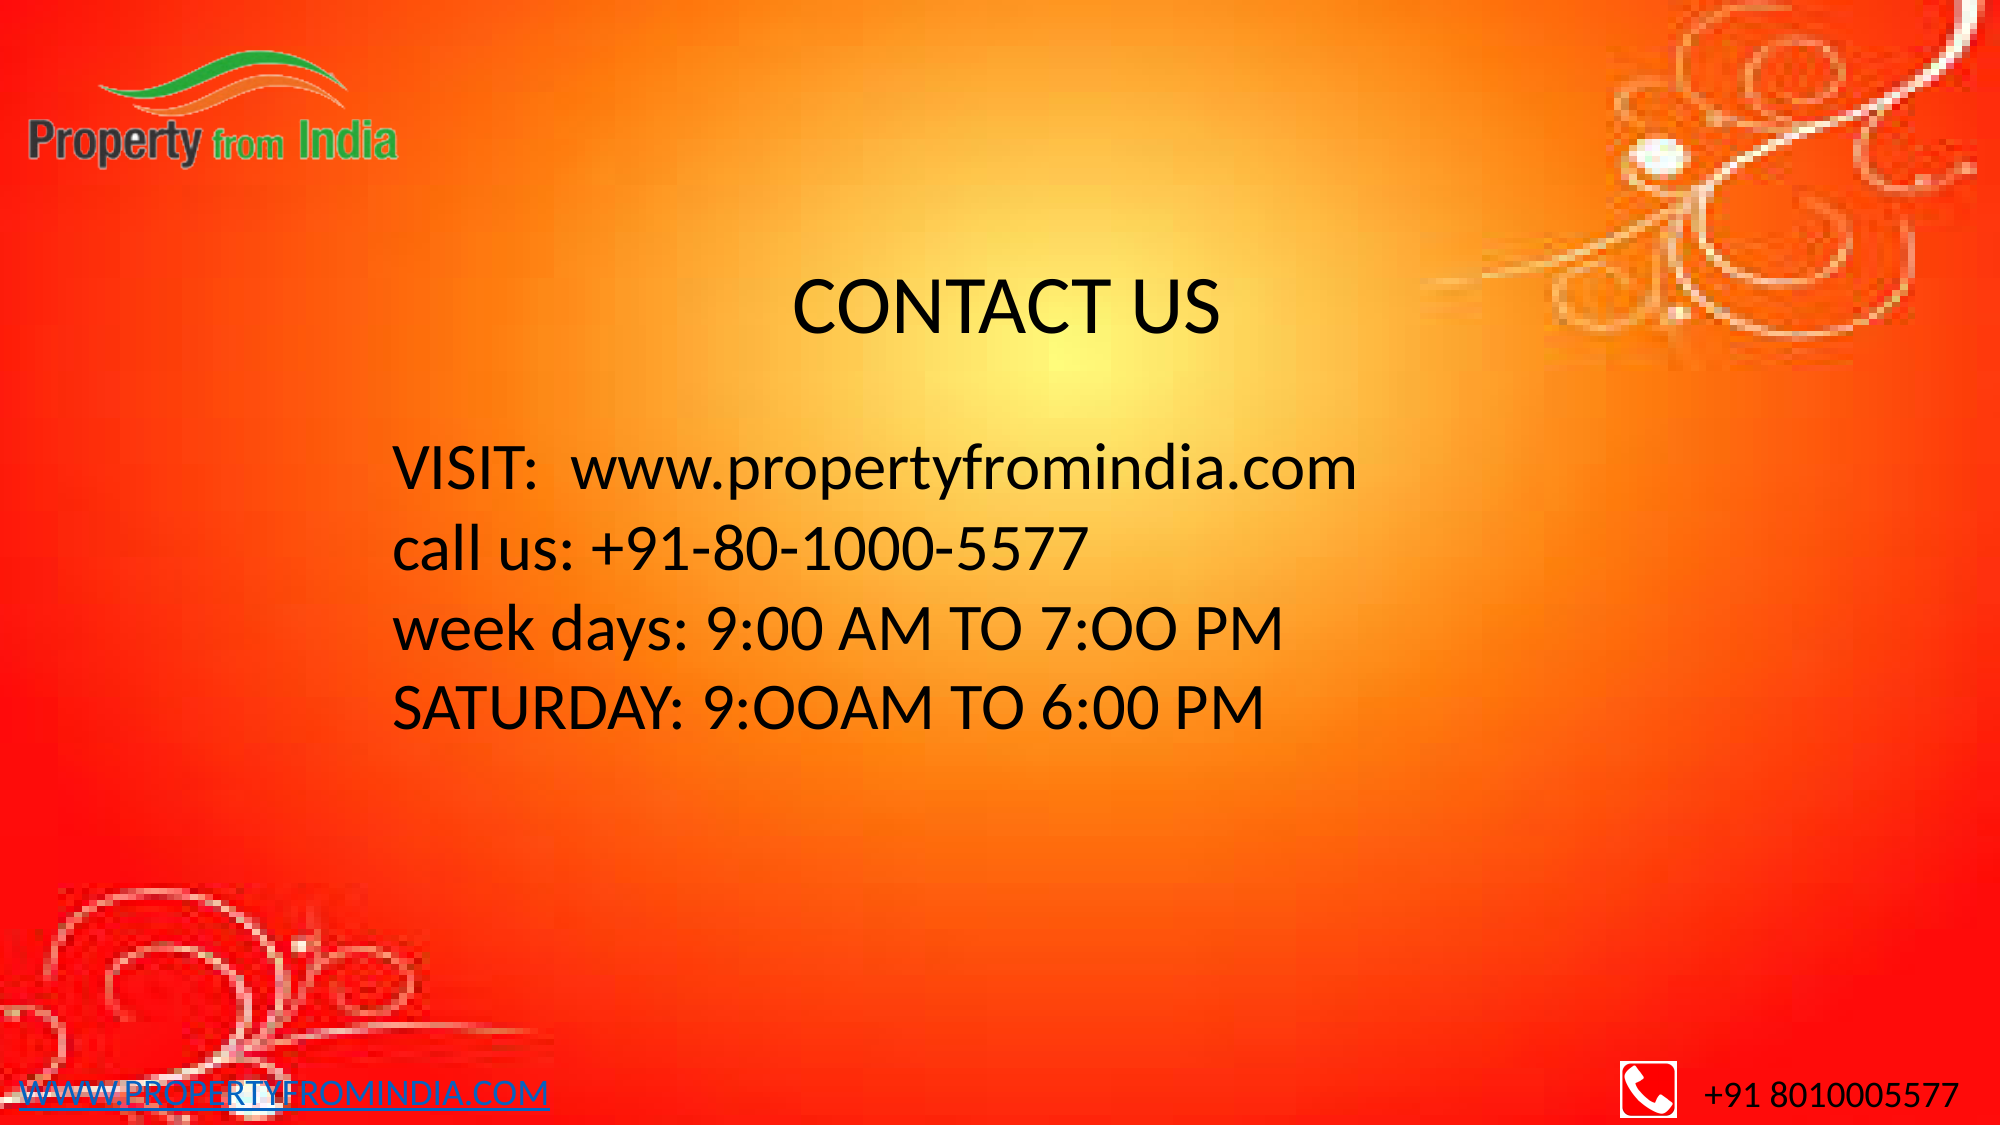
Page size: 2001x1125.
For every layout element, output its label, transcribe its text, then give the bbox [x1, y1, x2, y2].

text_box VISIT: www.propertyfromindia.com call us: +91-80-1000-5577 week days: 9:00 AM TO 7:OO PM SATURDAY: 9:OOAM TO 6:00 PM [377, 416, 1699, 751]
text_box WWW.PROPERTYFROMINDIA.COM [3, 1060, 620, 1121]
picture [0, 0, 2000, 1125]
text_box +91 8010005577 [1689, 1062, 2000, 1125]
text_box CONTACT US [346, 243, 1669, 358]
